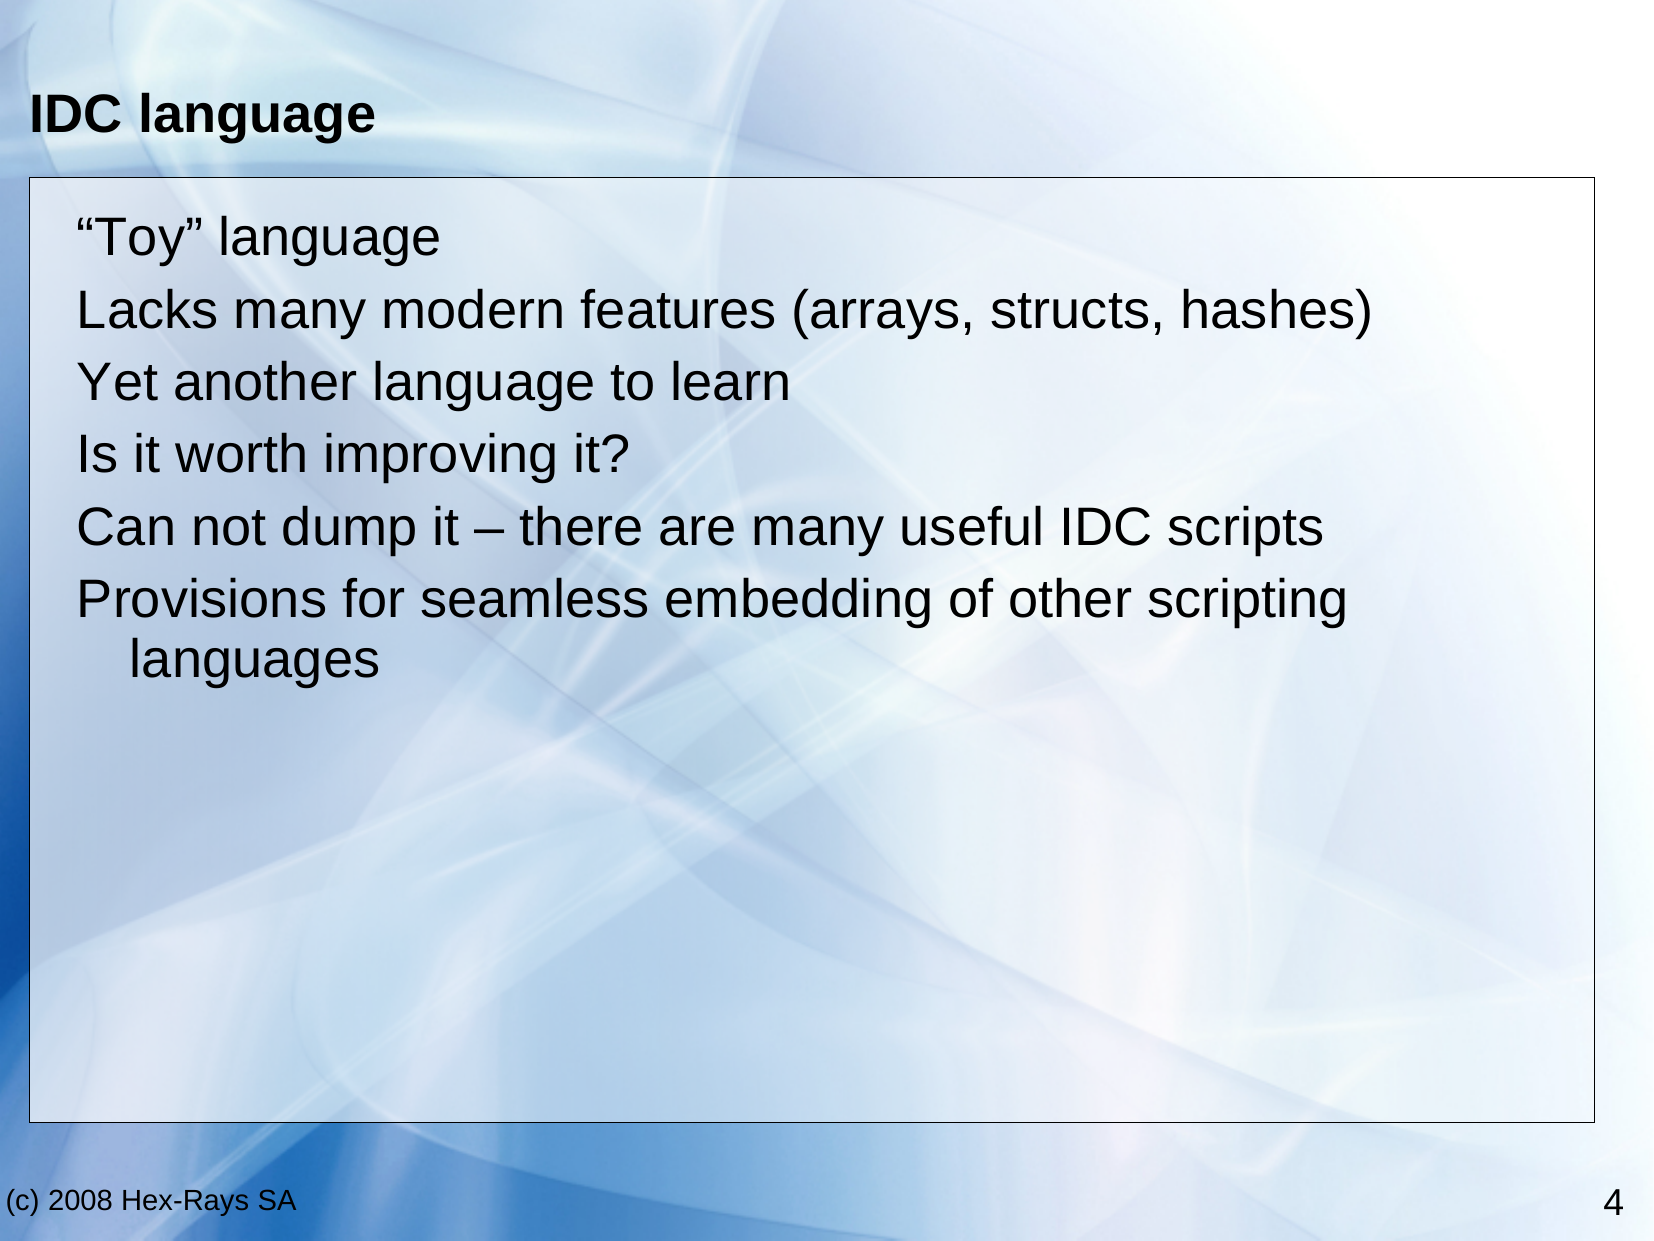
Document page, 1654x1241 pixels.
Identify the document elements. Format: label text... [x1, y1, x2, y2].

title IDC language [29, 49, 1506, 178]
list “Toy” language Lacks many modern features (arrays, structs, hashes) Yet another language to learn Is it worth improving it? Can not dump it – there are many useful IDC scripts Provisions for seamless embedding of other scripting languages [59, 206, 1536, 1123]
picture [0, 0, 1654, 1241]
